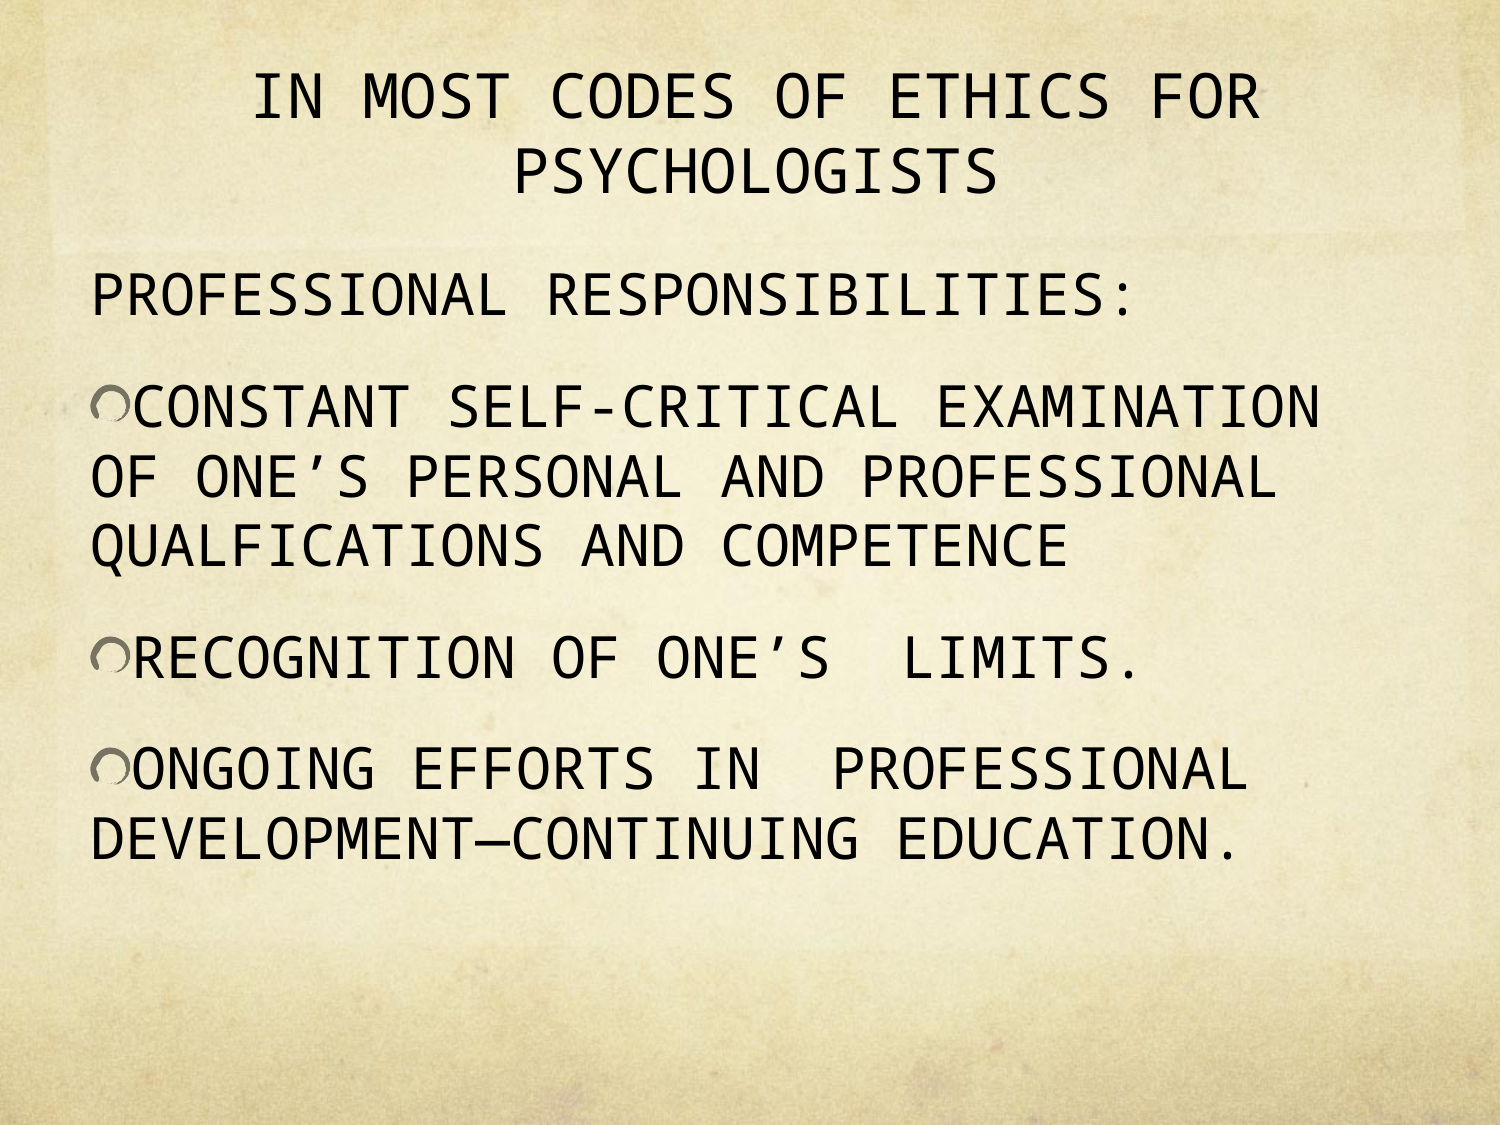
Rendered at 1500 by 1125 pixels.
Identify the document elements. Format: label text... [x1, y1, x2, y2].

list PROFESSIONAL RESPONSIBILITIES: CONSTANT SELF-CRITICAL EXAMINATION OF ONE’S PERSONAL AND PROFESSIONAL QUALFICATIONS AND COMPETENCE RECOGNITION OF ONE’S LIMITS. ONGOING EFFORTS IN PROFESSIONAL DEVELOPMENT—CONTINUING EDUCATION. [75, 249, 1426, 1063]
title IN MOST CODES OF ETHICS FOR PSYCHOLOGISTS [75, 37, 1438, 225]
picture [0, 0, 1500, 1125]
